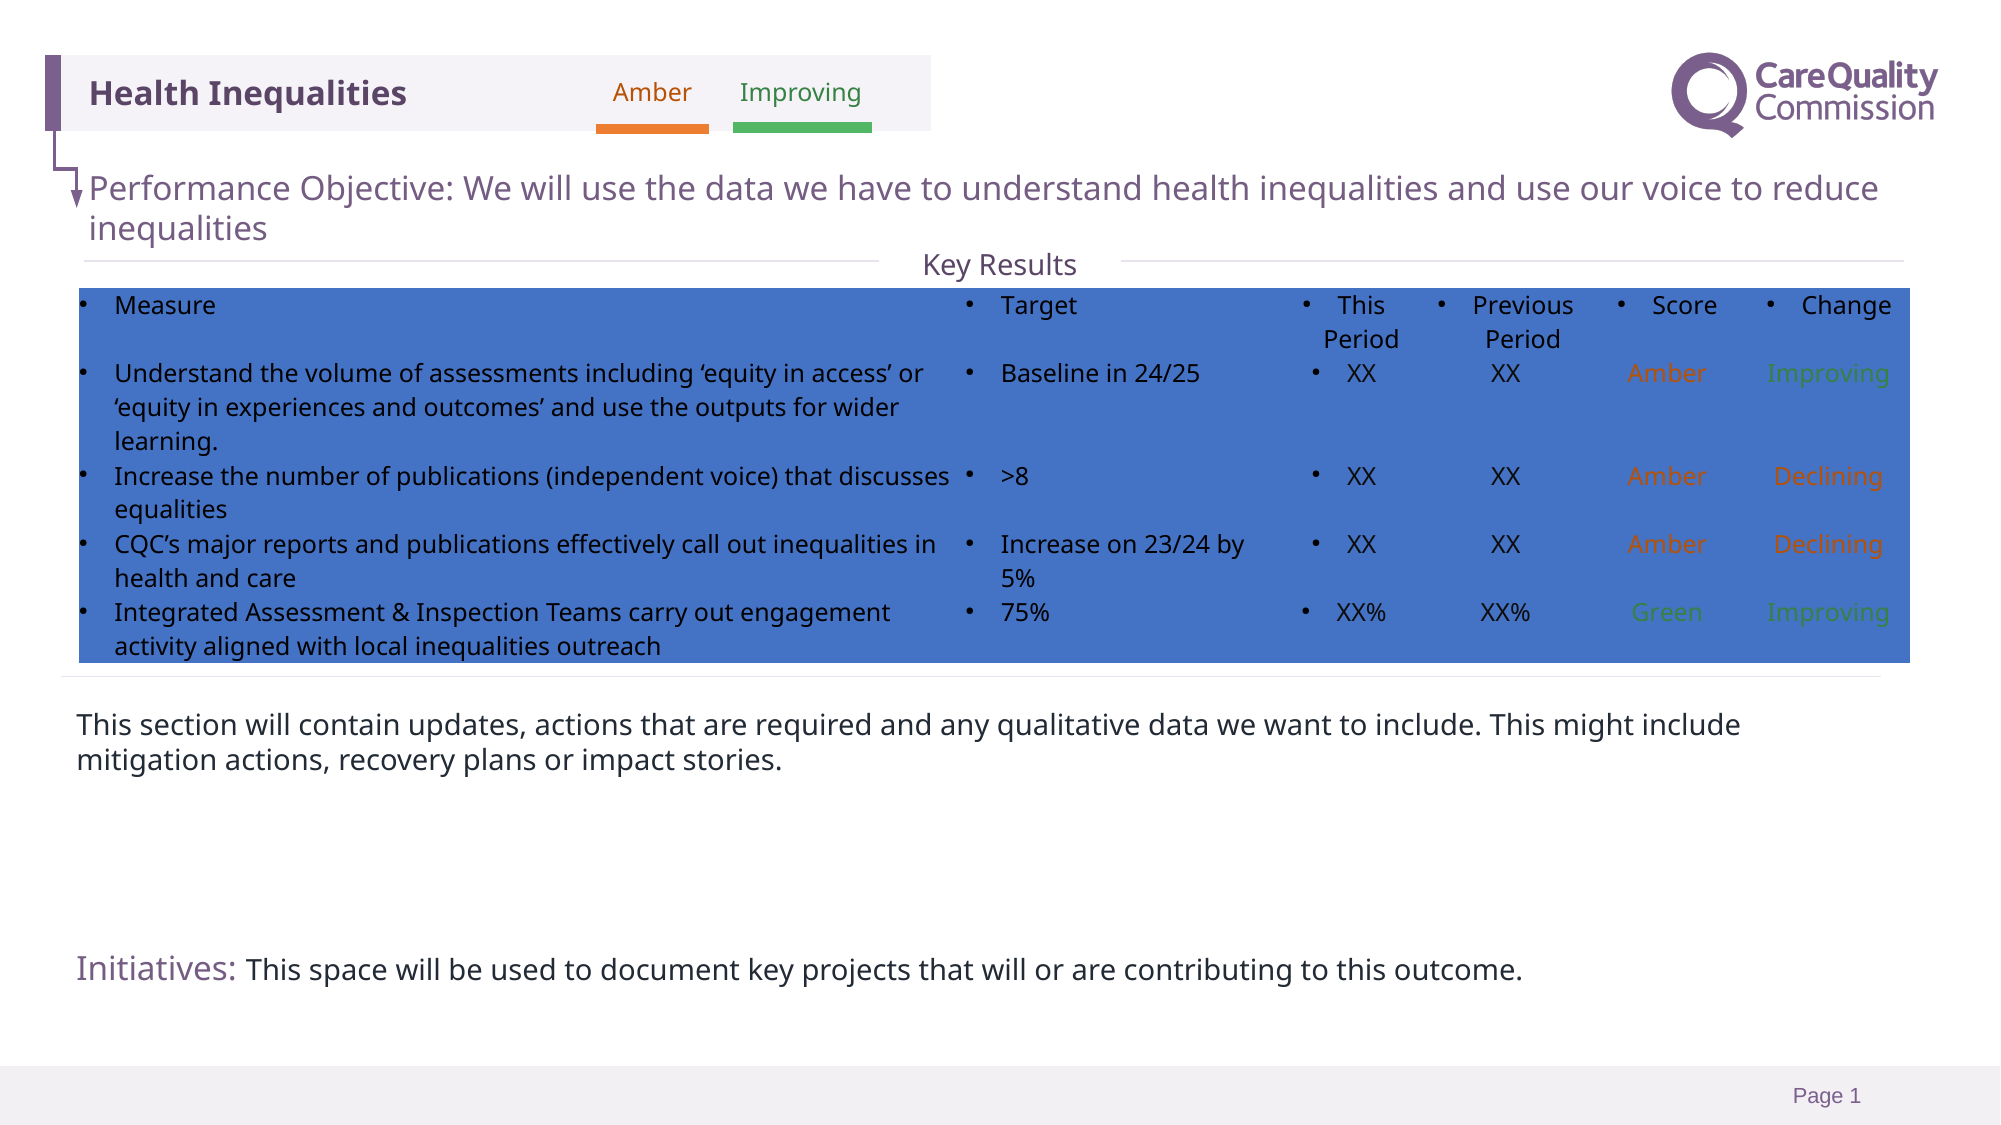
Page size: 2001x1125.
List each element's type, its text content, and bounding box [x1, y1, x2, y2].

text_box Improving [710, 69, 892, 115]
table_cell XX [1263, 458, 1425, 526]
table_cell XX [1425, 526, 1587, 594]
text_box [0, 1066, 2000, 1125]
text_box Initiatives: This space will be used to document key projects that will or are contributing to this outcome. [61, 939, 1680, 996]
table_cell XX [1425, 458, 1587, 526]
table_cell Amber [1587, 526, 1748, 594]
title Performance Objective: We will use the data we have to understand health inequalities and use our voice to reduce inequalities [73, 159, 1910, 256]
table_header Score [1587, 288, 1748, 356]
table_cell XX [1263, 526, 1425, 594]
table_cell Improving [1748, 356, 1910, 458]
text_box Page 1 [1777, 1073, 1961, 1117]
table_cell Amber [1587, 356, 1748, 458]
table_header Measure [79, 288, 965, 356]
text_box This section will contain updates, actions that are required and any qualitative data we want to include. This might include mitigation actions, recovery plans or impact stories. [61, 698, 1893, 785]
table_header Target [965, 288, 1263, 356]
table_cell Green [1587, 594, 1748, 663]
table_cell XX [1425, 356, 1587, 458]
table_cell >8 [965, 458, 1263, 526]
table_cell XX% [1263, 594, 1425, 663]
table_cell Declining [1748, 526, 1910, 594]
table_cell Improving [1748, 594, 1910, 663]
table_cell Increase the number of publications (independent voice) that discusses equalities [79, 458, 965, 526]
table_cell XX% [1425, 594, 1587, 663]
table_cell XX [1263, 356, 1425, 458]
table_cell CQC’s major reports and publications effectively call out inequalities in health and care [79, 526, 965, 594]
table_cell Increase on 23/24 by 5% [965, 526, 1263, 594]
table_header This Period [1263, 288, 1425, 356]
text_box Key Results [879, 238, 1121, 284]
text_box [45, 55, 931, 134]
table_cell Amber [1587, 458, 1748, 526]
table_header Previous Period [1425, 288, 1587, 356]
text_box Health Inequalities [73, 65, 487, 121]
table_cell Understand the volume of assessments including ‘equity in access’ or ‘equity in experiences and outcomes’ and use the outputs for wider learning. [79, 356, 965, 458]
table_cell Baseline in 24/25 [965, 356, 1263, 458]
table_cell 75% [965, 594, 1263, 663]
picture [1671, 52, 1939, 138]
table_cell Integrated Assessment & Inspection Teams carry out engagement activity aligned with local inequalities outreach [79, 594, 965, 663]
table_cell Declining [1748, 458, 1910, 526]
table_header Change [1748, 288, 1910, 356]
text_box Amber [578, 69, 710, 115]
